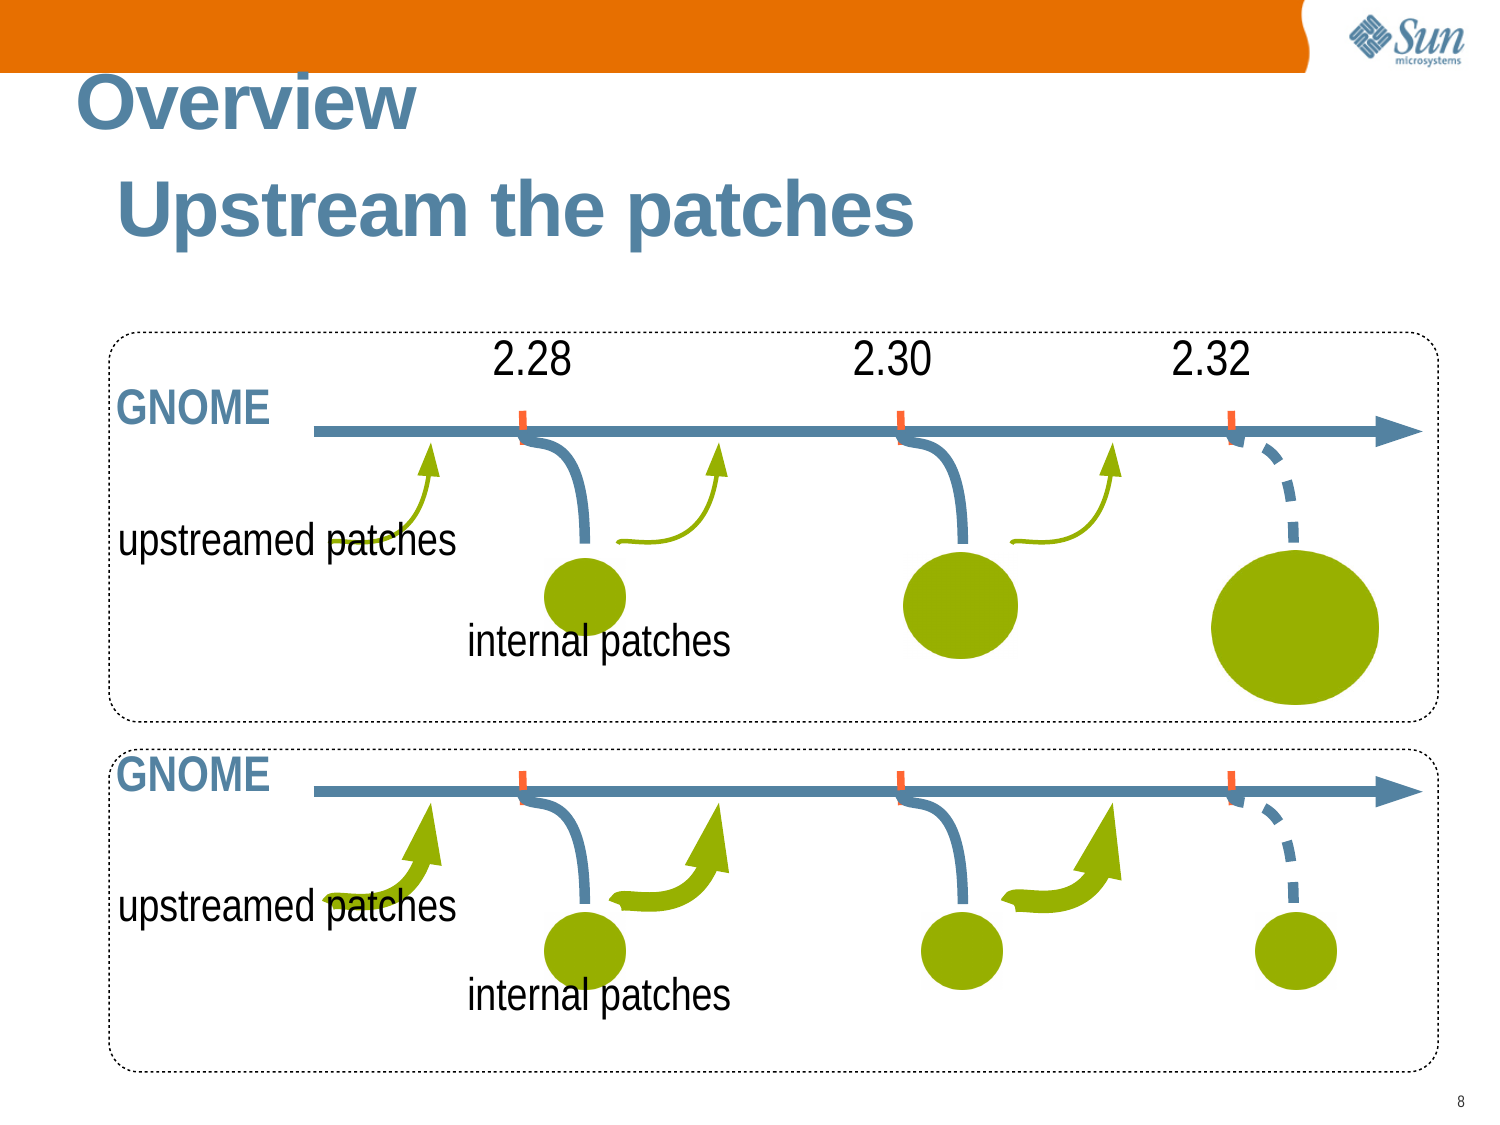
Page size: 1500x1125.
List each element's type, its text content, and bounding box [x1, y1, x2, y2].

text_box internal patches [467, 620, 811, 698]
picture [921, 912, 1003, 990]
text_box upstreamed patches [117, 519, 541, 597]
picture [903, 552, 1018, 659]
text_box upstreamed patches [117, 885, 546, 963]
text_box 2.32 [1171, 336, 1286, 394]
text_box GNOME [115, 385, 314, 444]
title Overview Upstream the patches [75, 87, 1479, 283]
picture [1255, 912, 1337, 990]
picture [1211, 550, 1379, 705]
picture [544, 912, 626, 975]
text_box 2.28 [492, 336, 607, 394]
picture [0, 0, 1500, 73]
picture [544, 558, 626, 620]
text_box internal patches [467, 975, 811, 1053]
text_box 2.30 [852, 336, 968, 394]
text_box GNOME [115, 752, 314, 810]
